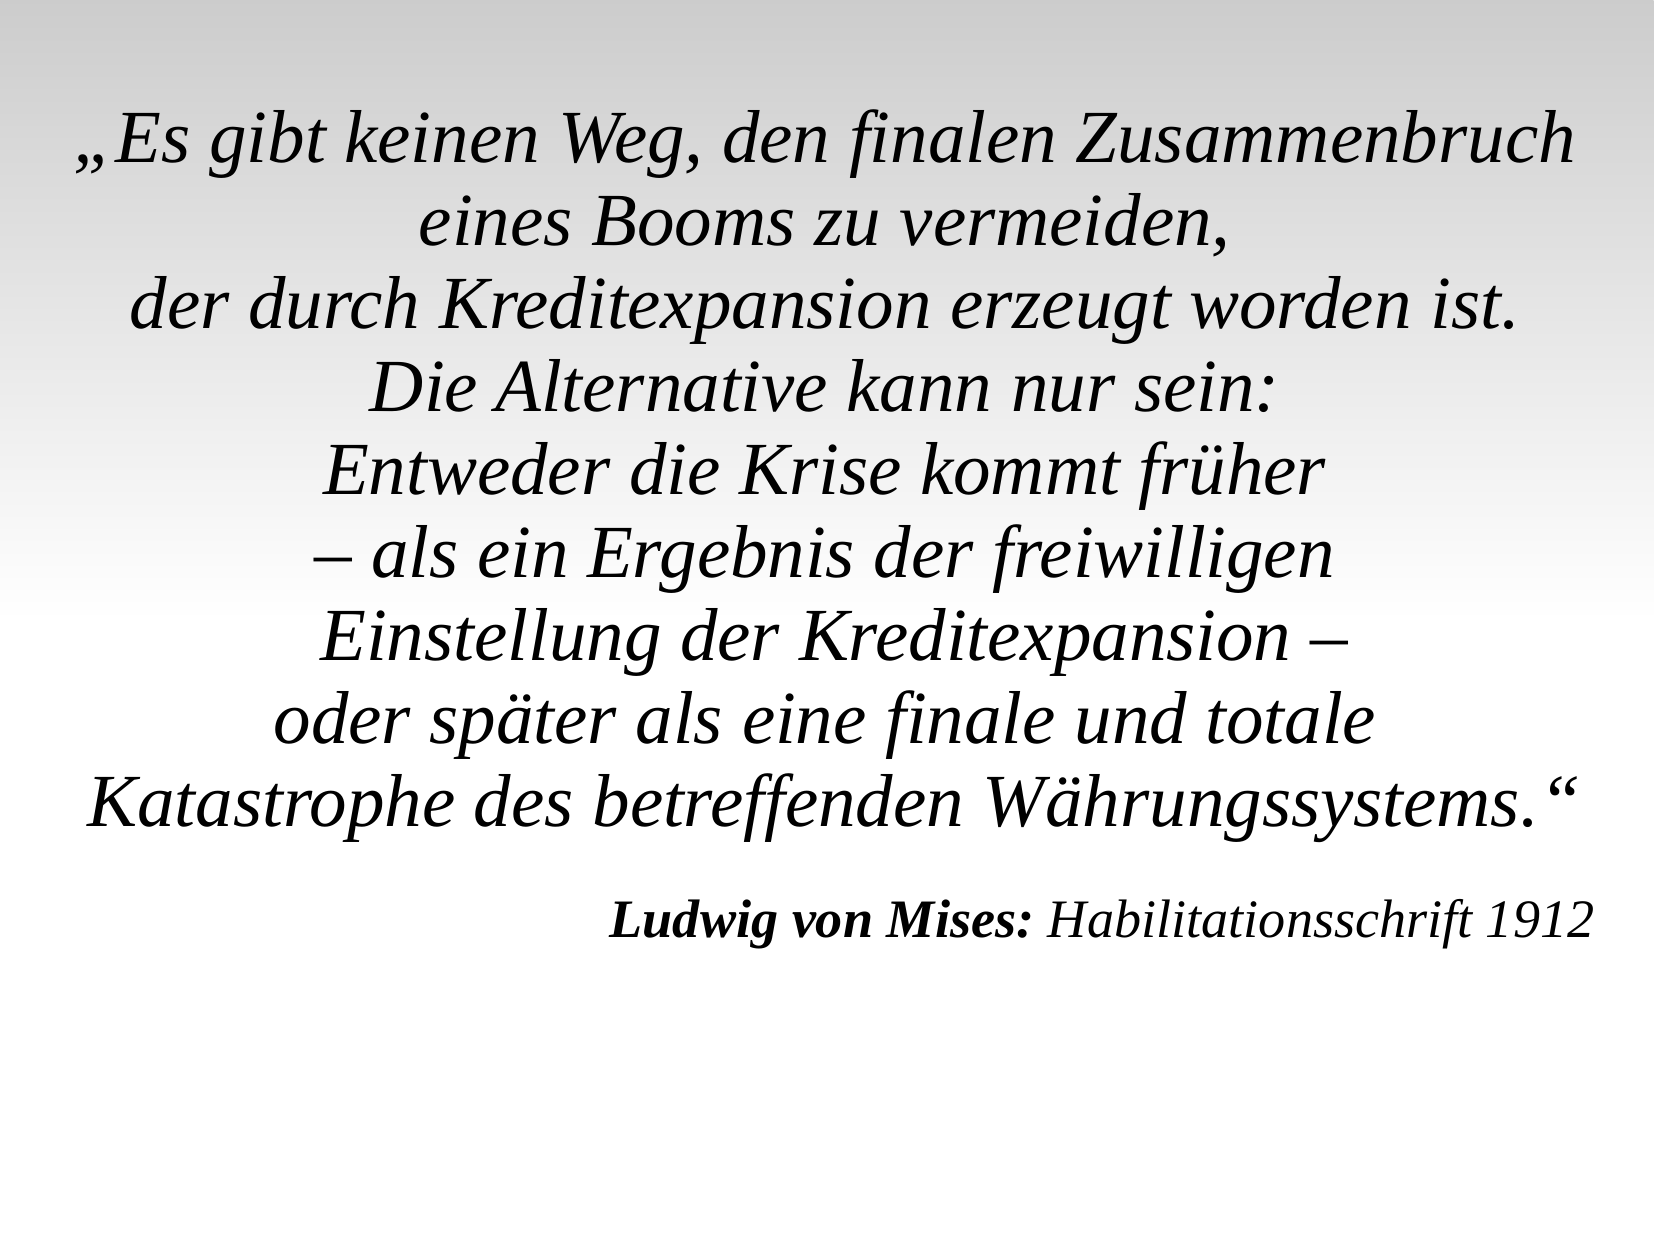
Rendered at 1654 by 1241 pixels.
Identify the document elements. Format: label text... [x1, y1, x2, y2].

text_box „Es gibt keinen Weg, den finalen Zusammenbruch eines Booms zu vermeiden, der durch Kreditexpansion erzeugt worden ist. Die Alternative kann nur sein: Entweder die Krise kommt früher – als ein Ergebnis der freiwilligen Einstellung der Kreditexpansion – oder später als eine finale und totale Katastrophe des betreffenden Währungssystems.“ Ludwig von Mises: Habilitationsschrift 1912 [59, 88, 1611, 957]
